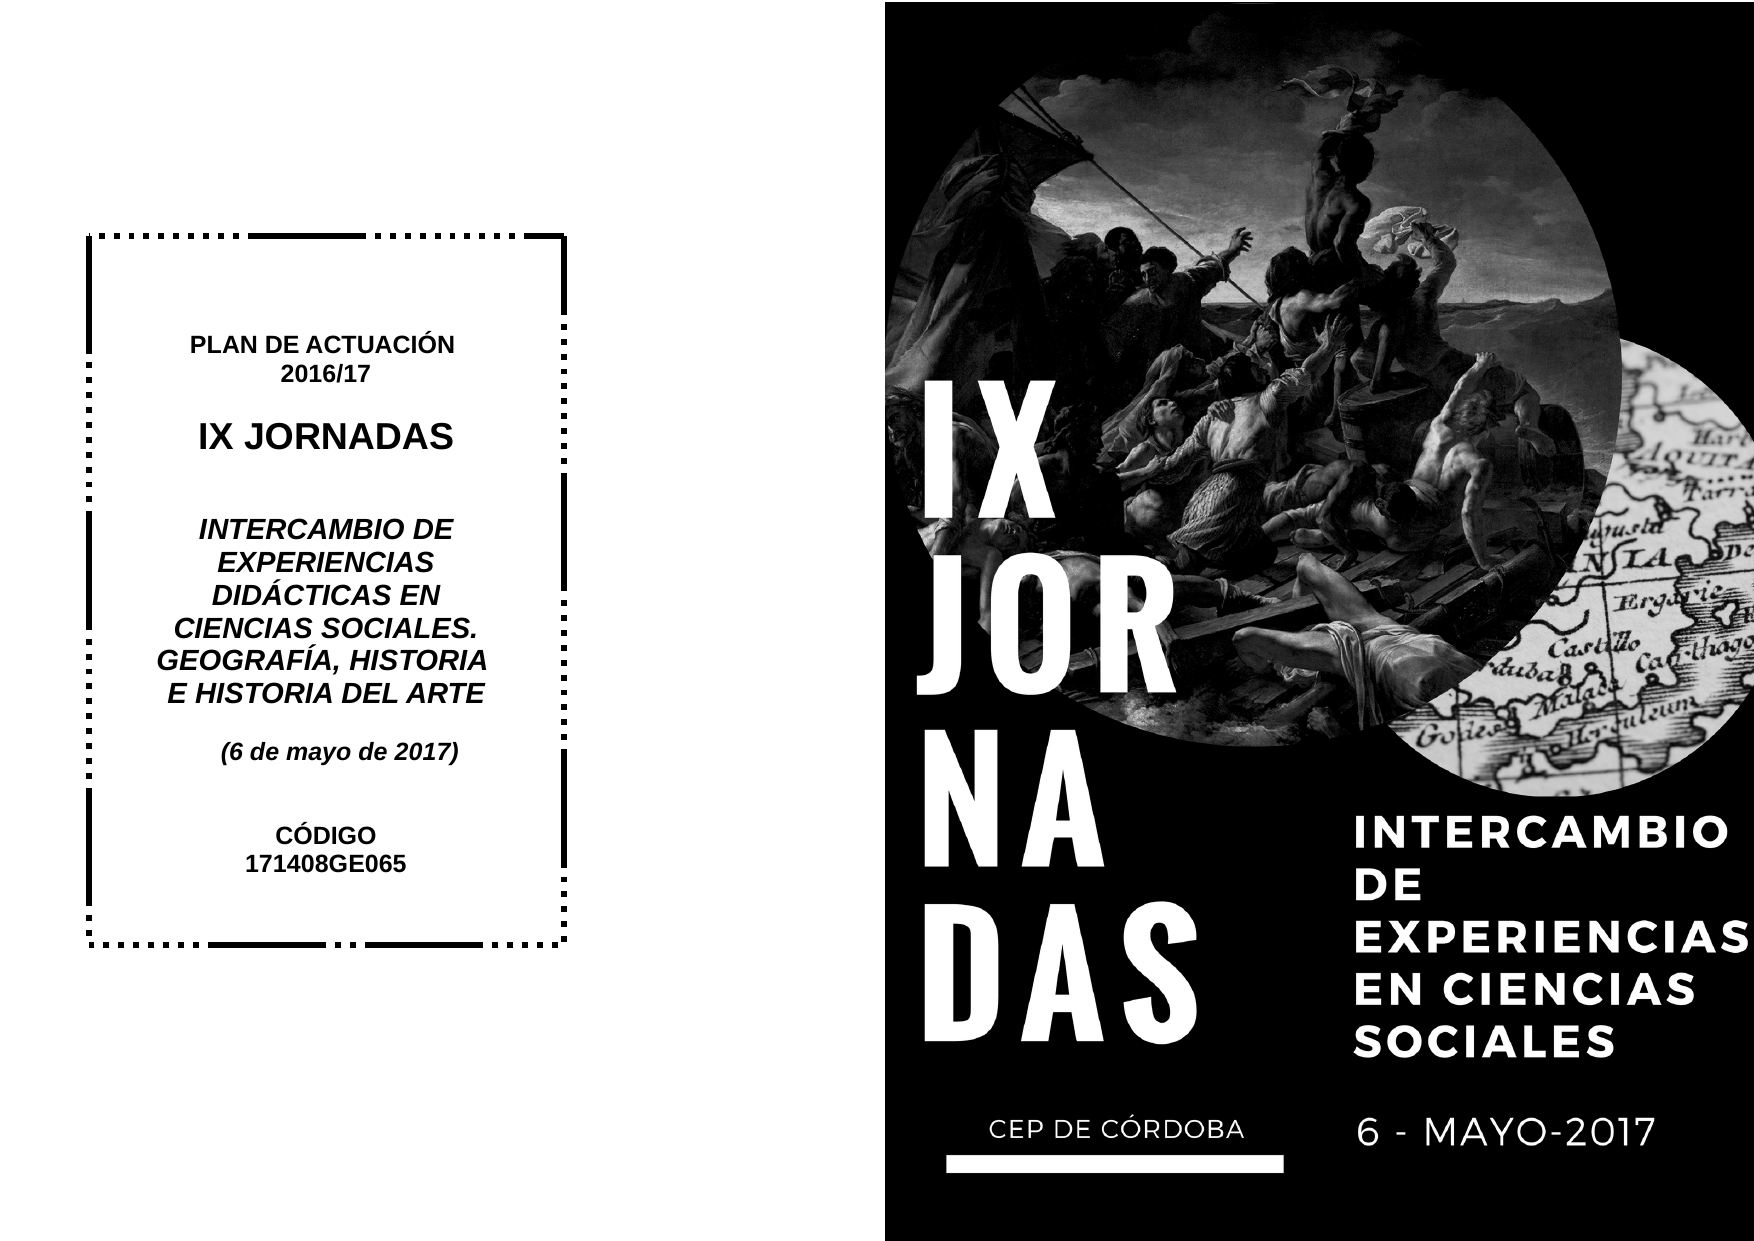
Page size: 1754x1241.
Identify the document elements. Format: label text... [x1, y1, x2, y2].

picture [885, 2, 1754, 1241]
text_box PLAN DE ACTUACIÓN 2016/17 IX JORNADAS INTERCAMBIO DE EXPERIENCIAS DIDÁCTICAS EN CIENCIAS SOCIALES. GEOGRAFÍA, HISTORIA E HISTORIA DEL ARTE (6 de mayo de 2017) CÓDIGO 171408GE065 [88, 236, 564, 945]
